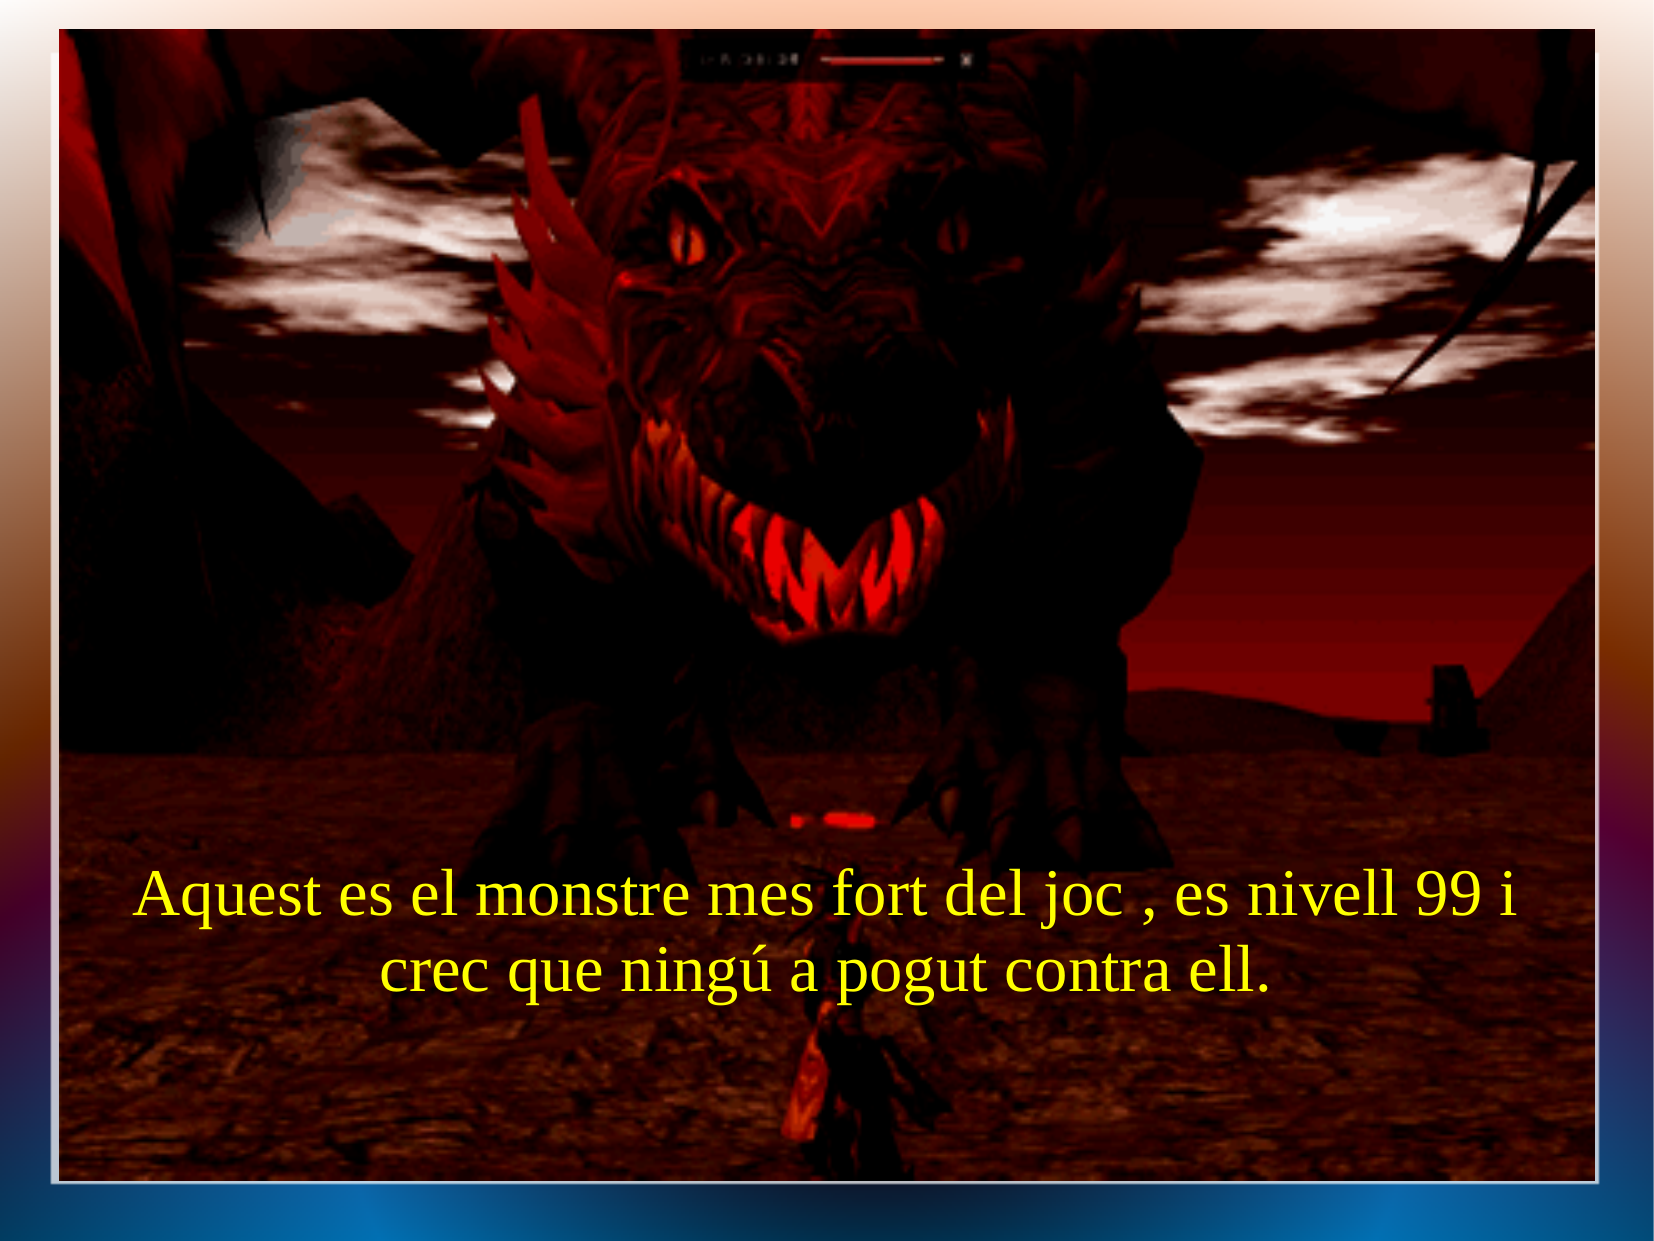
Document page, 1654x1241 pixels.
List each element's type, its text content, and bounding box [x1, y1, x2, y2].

picture [0, 0, 1654, 1241]
text_box Aquest es el monstre mes fort del joc , es nivell 99 i crec que ningú a pogut contra ell. [82, 180, 1571, 1218]
